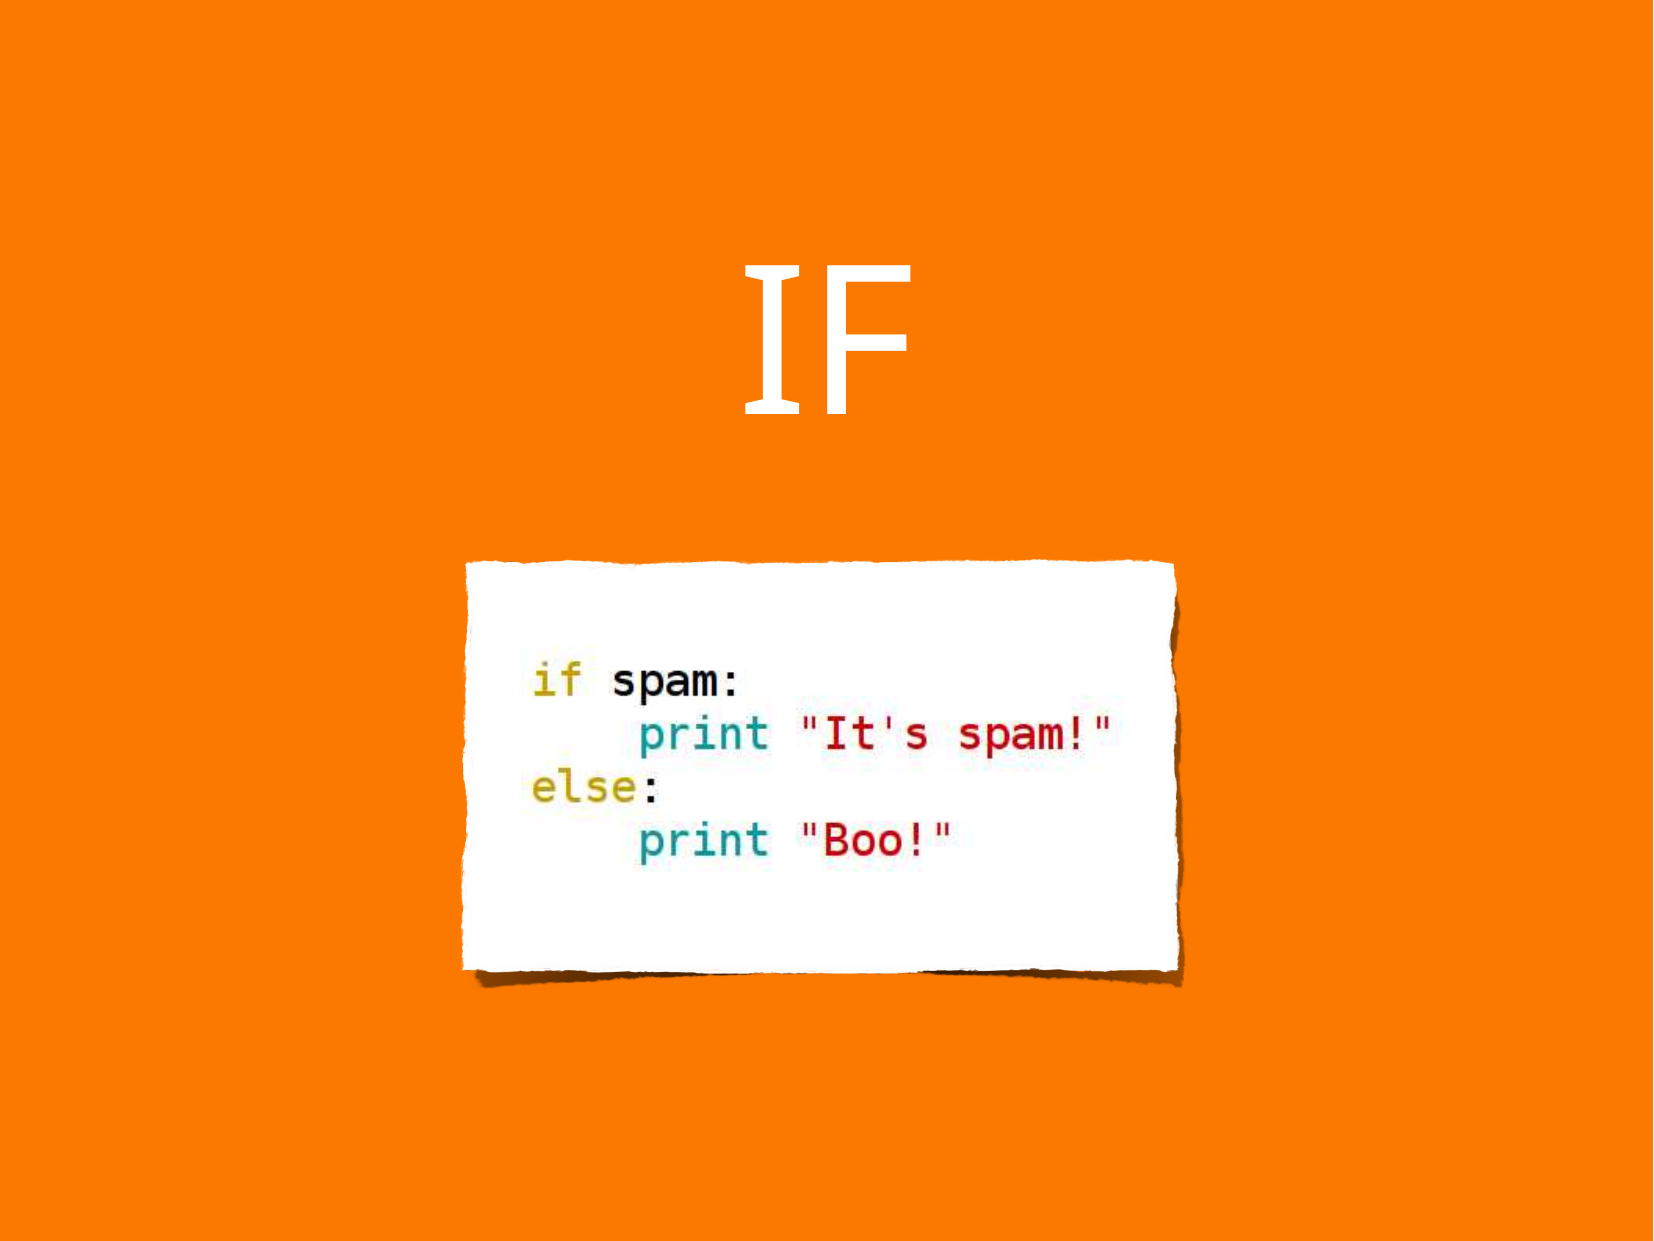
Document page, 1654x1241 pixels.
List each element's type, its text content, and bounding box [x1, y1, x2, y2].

text_box IF [0, 185, 1653, 451]
picture [457, 554, 1186, 991]
